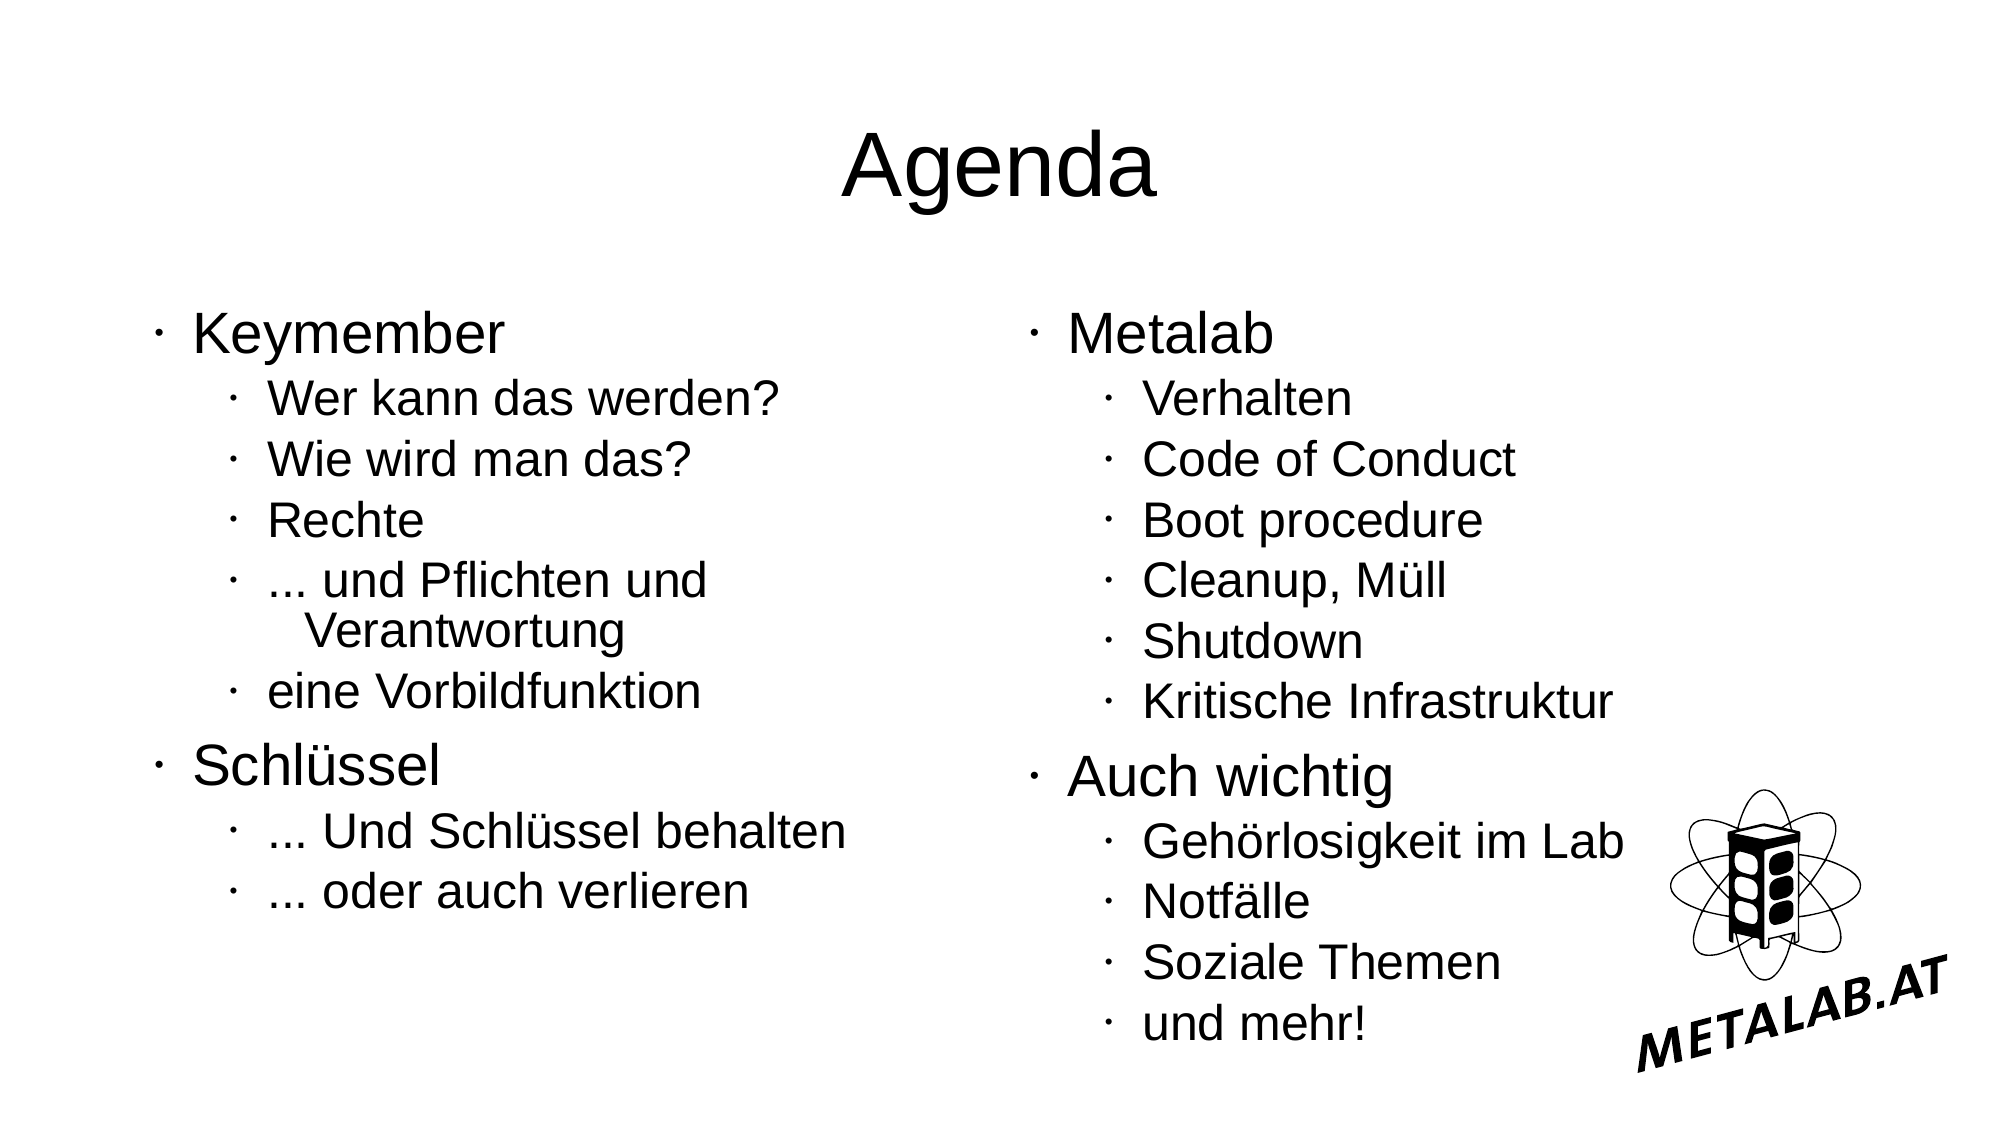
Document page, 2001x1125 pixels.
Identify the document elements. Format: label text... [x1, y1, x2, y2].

list Metalab Verhalten Code of Conduct Boot procedure Cleanup, Müll Shutdown Kritische Infrastruktur Auch wichtig Gehörlosigkeit im Lab Notfälle Soziale Themen und mehr! [1012, 299, 1863, 1125]
title Agenda [137, 59, 1863, 278]
list Keymember Wer kann das werden? Wie wird man das? Rechte ... und Pflichten und Verantwortung eine Vorbildfunktion Schlüssel ... Und Schlüssel behalten ... oder auch verlieren [137, 299, 988, 1014]
